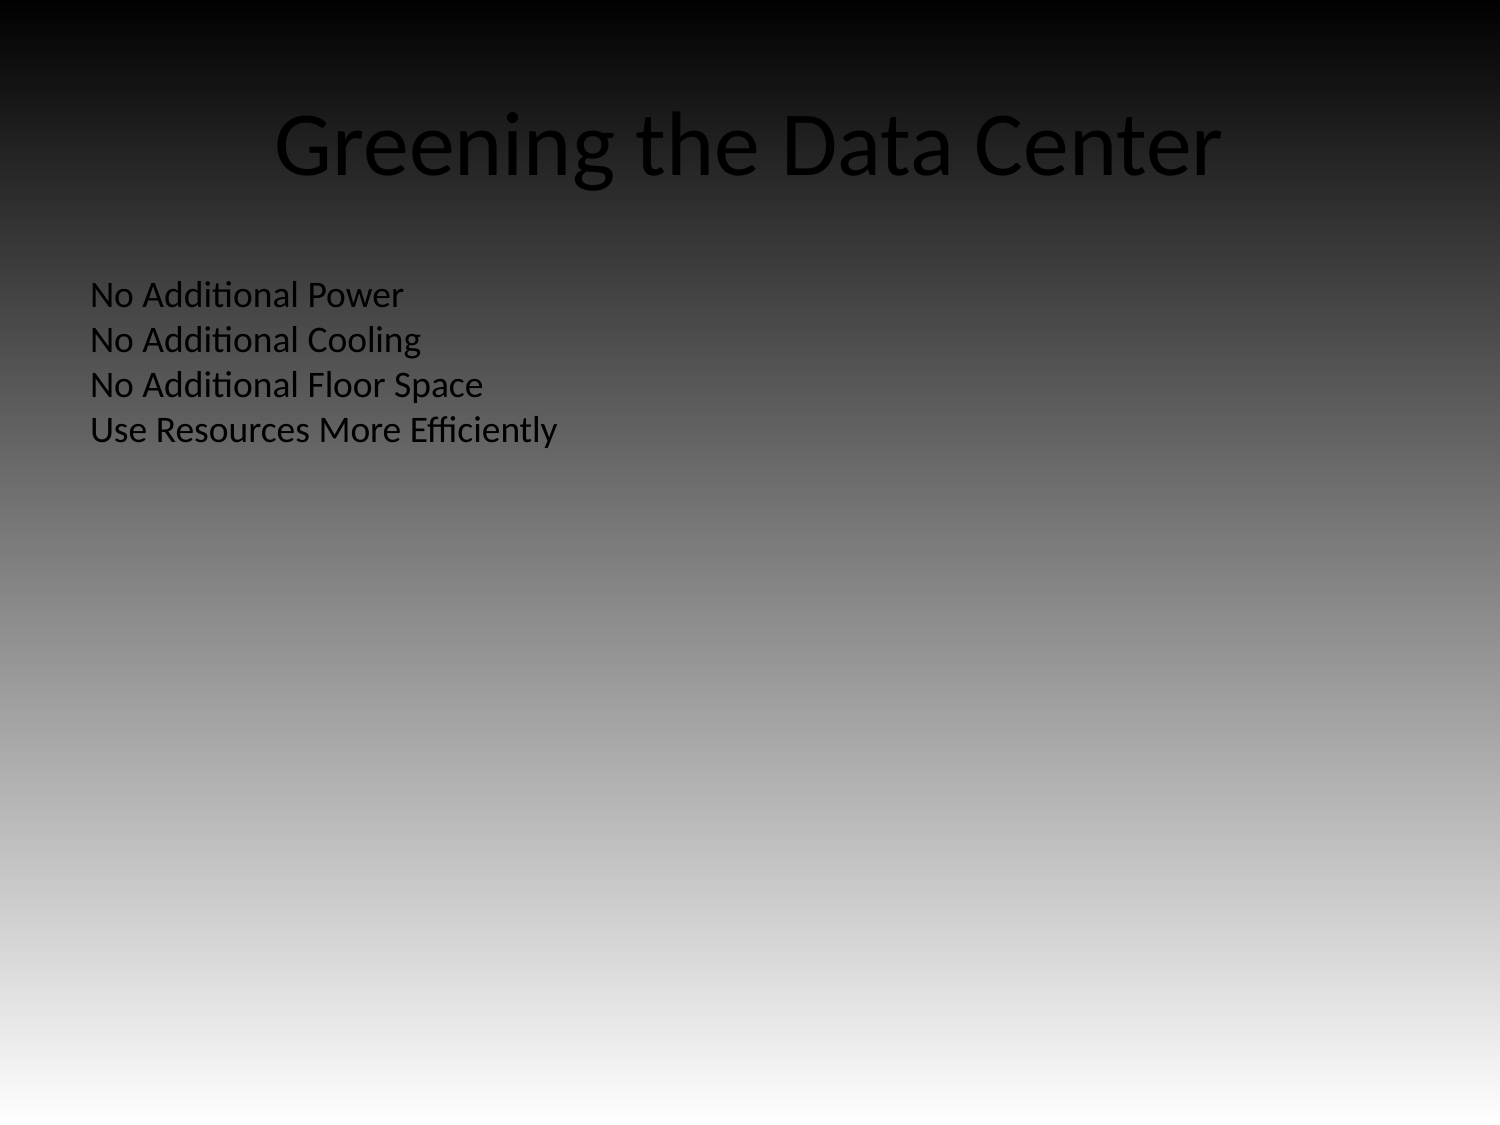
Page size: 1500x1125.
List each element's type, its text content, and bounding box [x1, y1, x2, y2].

list No Additional Power No Additional Cooling No Additional Floor Space Use Resources More Efficiently [75, 262, 1425, 1005]
title Greening the Data Center [75, 45, 1425, 233]
